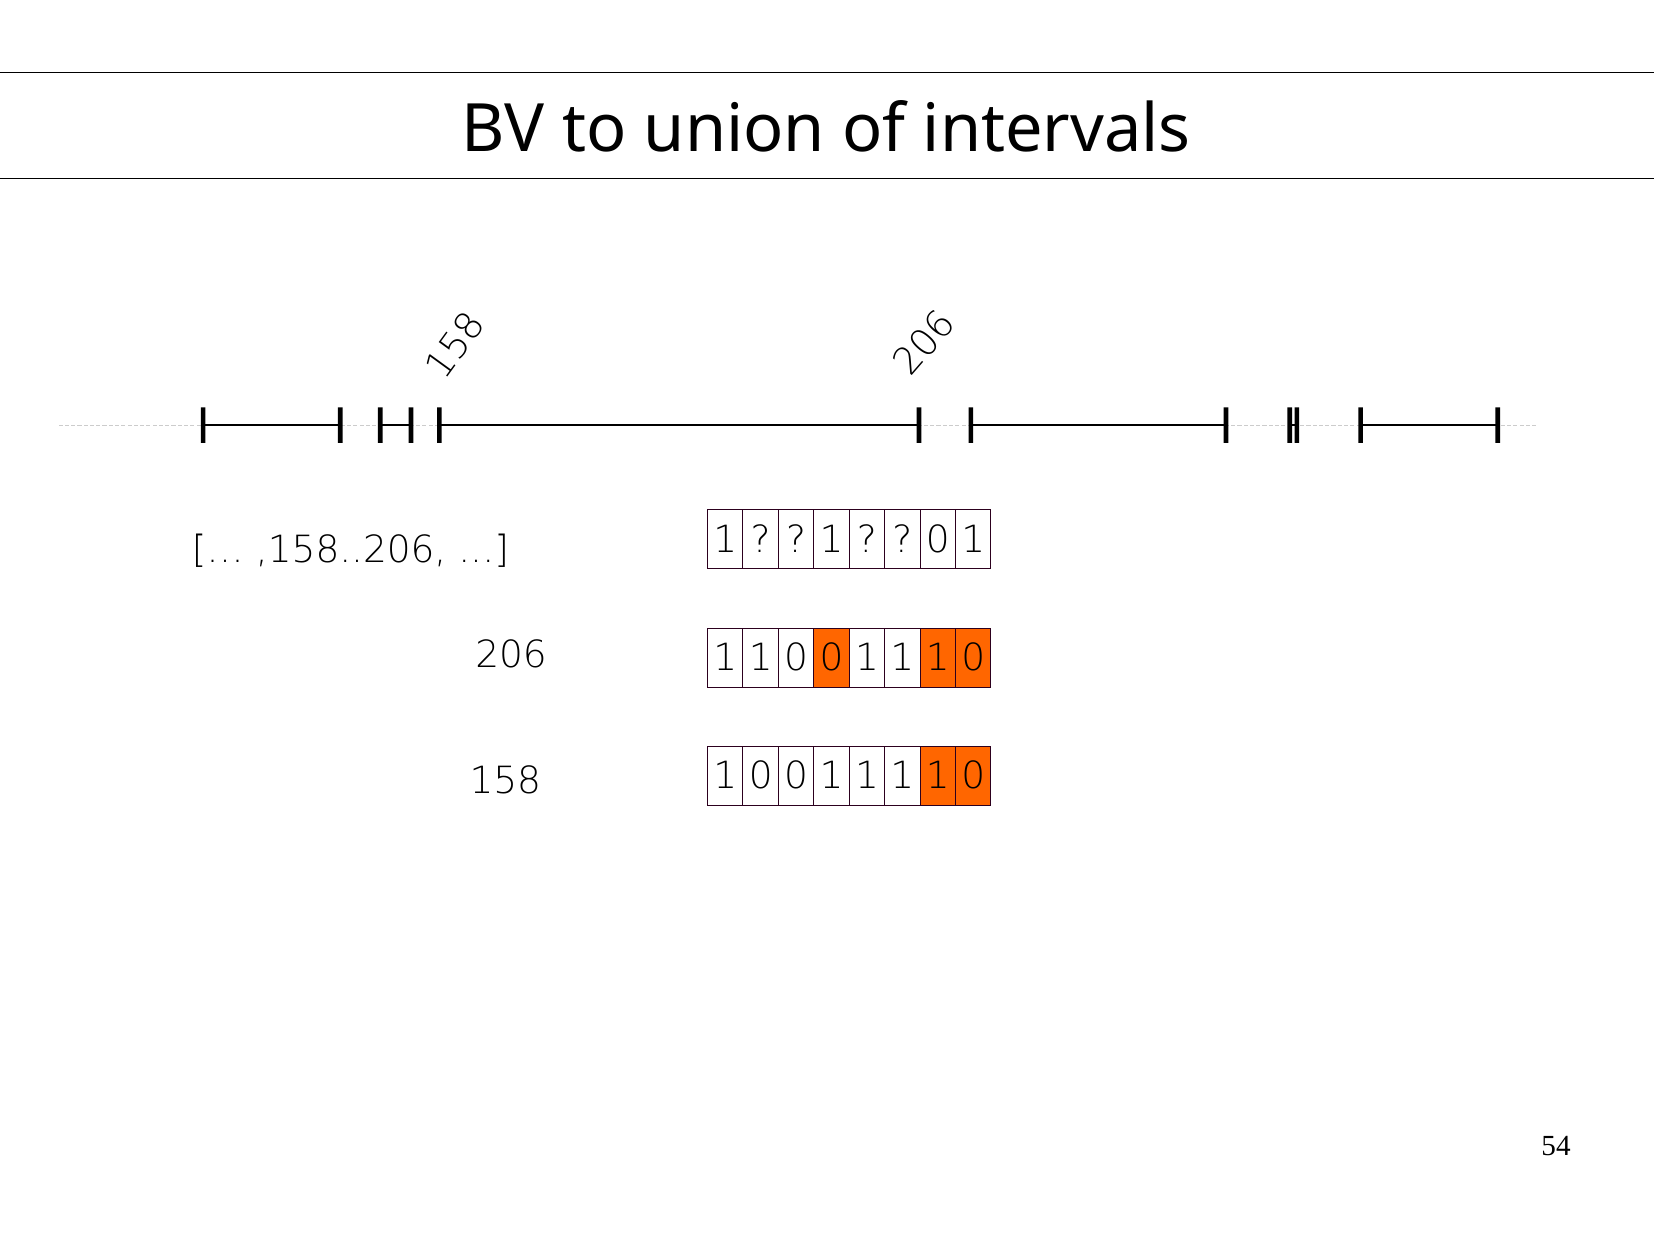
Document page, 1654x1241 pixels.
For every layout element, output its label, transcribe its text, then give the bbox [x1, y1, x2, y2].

text_box 1 [849, 746, 884, 806]
text_box 1 [742, 628, 778, 688]
text_box 0 [742, 746, 778, 806]
text_box 1 [707, 746, 742, 806]
text_box 0 [920, 509, 955, 569]
text_box ? [849, 509, 884, 569]
text_box 0 [955, 628, 991, 688]
text_box ? [778, 509, 813, 569]
text_box 158 [401, 287, 509, 404]
text_box 1 [849, 628, 884, 688]
text_box 1 [813, 746, 849, 806]
text_box 1 [884, 628, 920, 688]
text_box [… ,158..206, ...] [177, 519, 525, 579]
text_box 158 [454, 751, 556, 810]
text_box ? [884, 509, 920, 569]
text_box 0 [778, 628, 813, 688]
text_box BV to union of intervals [0, 72, 1654, 166]
text_box 1 [920, 628, 955, 688]
text_box 1 [813, 509, 849, 569]
text_box 1 [707, 509, 742, 569]
text_box 1 [884, 746, 920, 806]
text_box 206 [869, 285, 980, 400]
text_box 0 [778, 746, 813, 806]
text_box 0 [955, 746, 991, 806]
text_box 0 [813, 628, 849, 688]
text_box 206 [460, 625, 562, 685]
text_box 1 [707, 628, 742, 688]
text_box 1 [955, 509, 991, 569]
text_box 1 [920, 746, 955, 806]
text_box ? [742, 509, 778, 569]
